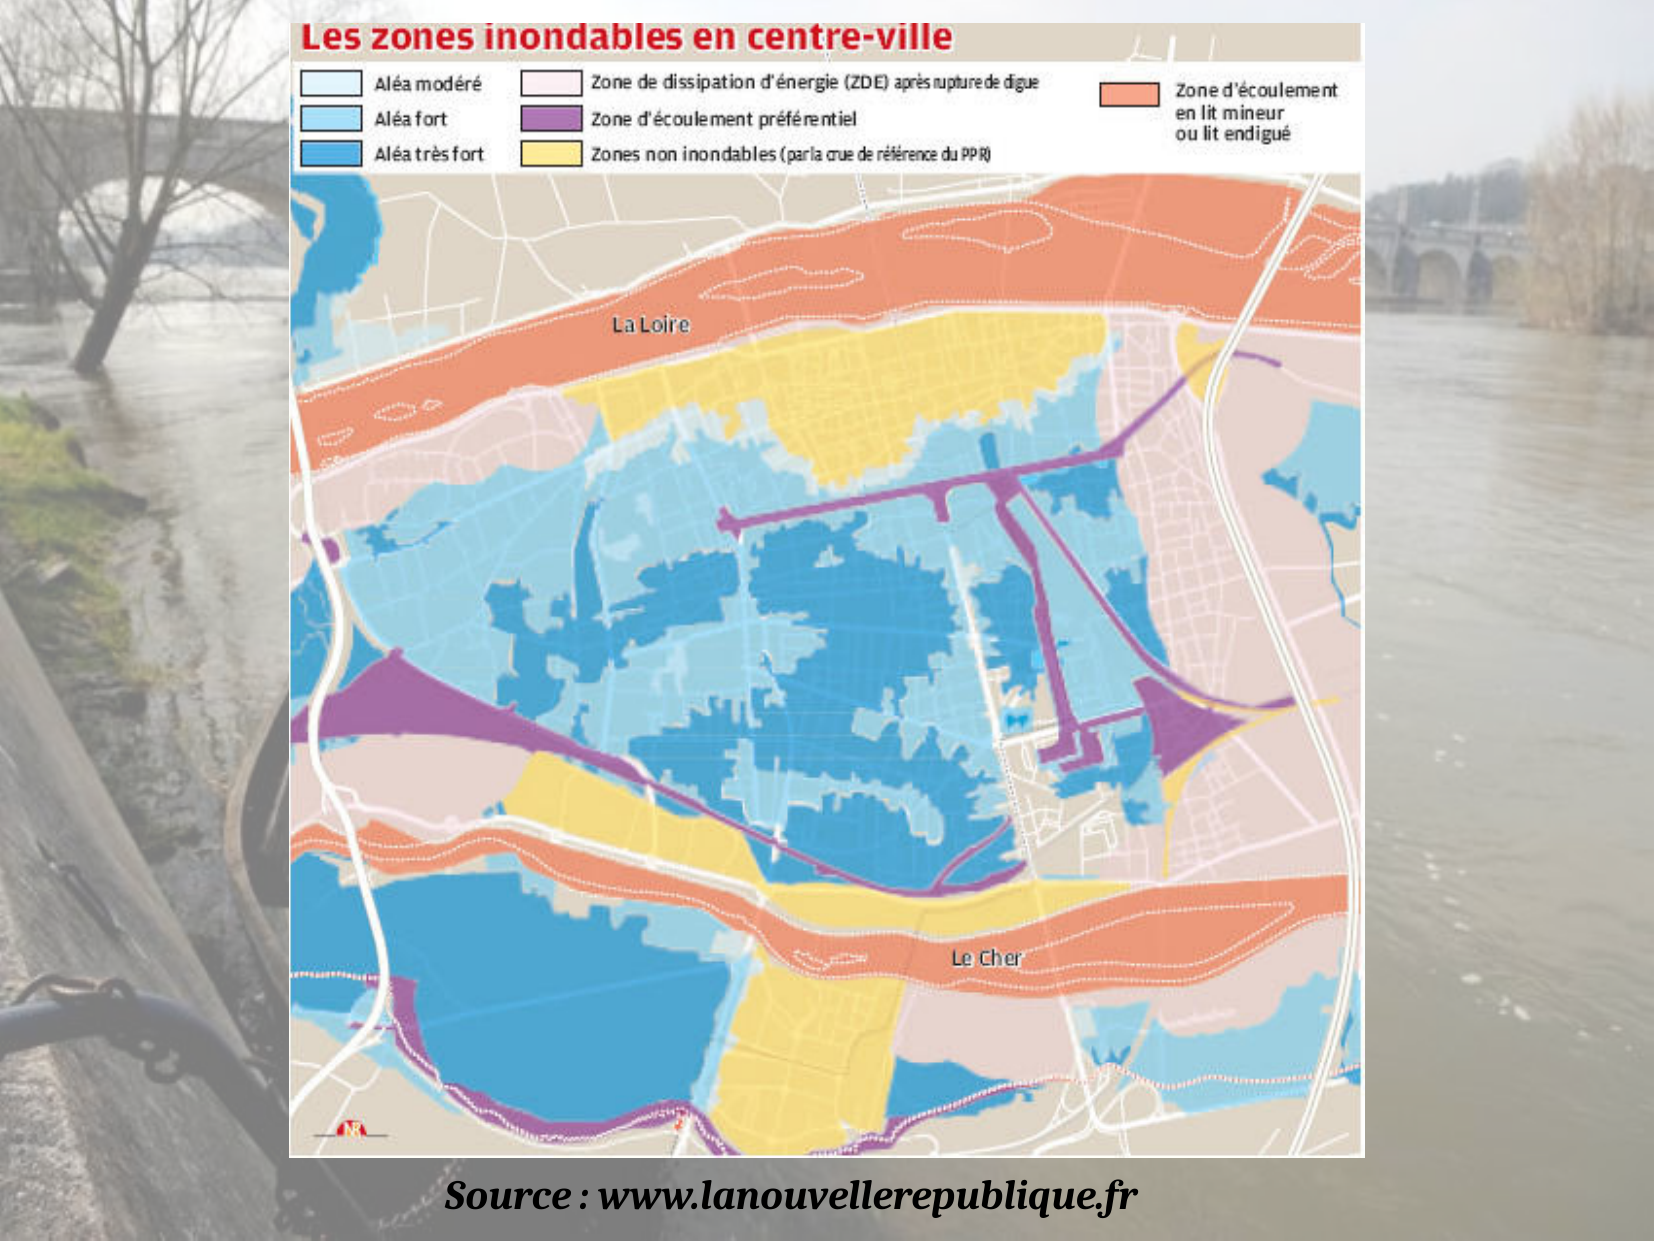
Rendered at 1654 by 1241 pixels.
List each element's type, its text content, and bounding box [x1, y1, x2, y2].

picture [0, 0, 1654, 1241]
text_box Source : www.lanouvellerepublique.fr [413, 1164, 1170, 1241]
